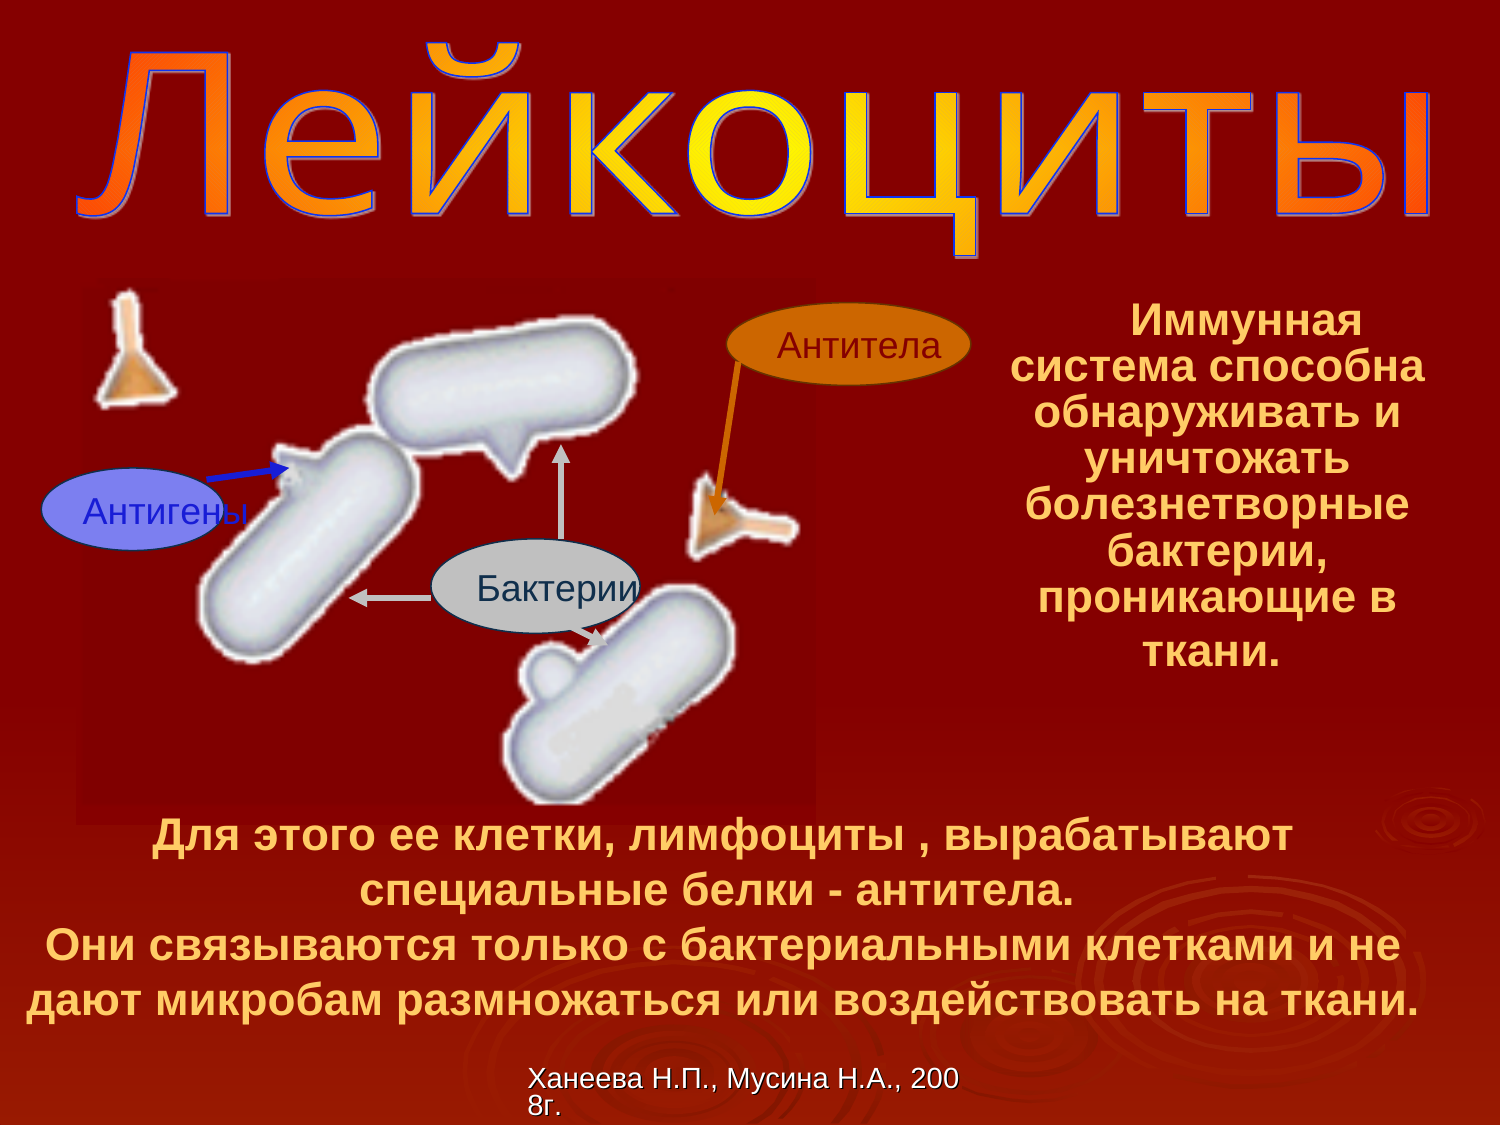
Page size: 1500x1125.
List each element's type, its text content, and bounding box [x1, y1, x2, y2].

text_box Антитела [726, 302, 971, 386]
text_box Антигены [41, 467, 224, 551]
text_box Лейкоциты [264, 90, 378, 216]
text_box Для этого ее клетки, лимфоциты , вырабатывают специальные белки - антитела. Они связываются только с бактериальными клетками и не дают микробам размножаться или воздействовать на ткани. [0, 774, 1447, 1054]
picture [227, 515, 235, 522]
text_box Лейкоциты [688, 90, 811, 216]
text_box Лейкоциты [1143, 92, 1251, 214]
text_box Лейкоциты [1405, 92, 1427, 214]
text_box Лейкоциты [1276, 92, 1384, 214]
picture [76, 278, 816, 774]
text_box Лейкоциты [76, 52, 228, 216]
list Иммунная система способна обнаруживать и уничтожать болезнетворные бактерии, проникающие в ткани. [974, 290, 1461, 688]
text_box Лейкоциты [1000, 92, 1118, 214]
text_box Лейкоциты [411, 92, 528, 214]
text_box Бактерии [430, 538, 641, 634]
text_box Лейкоциты [426, 42, 519, 77]
text_box Лейкоциты [844, 92, 976, 256]
text_box Лейкоциты [570, 92, 677, 214]
